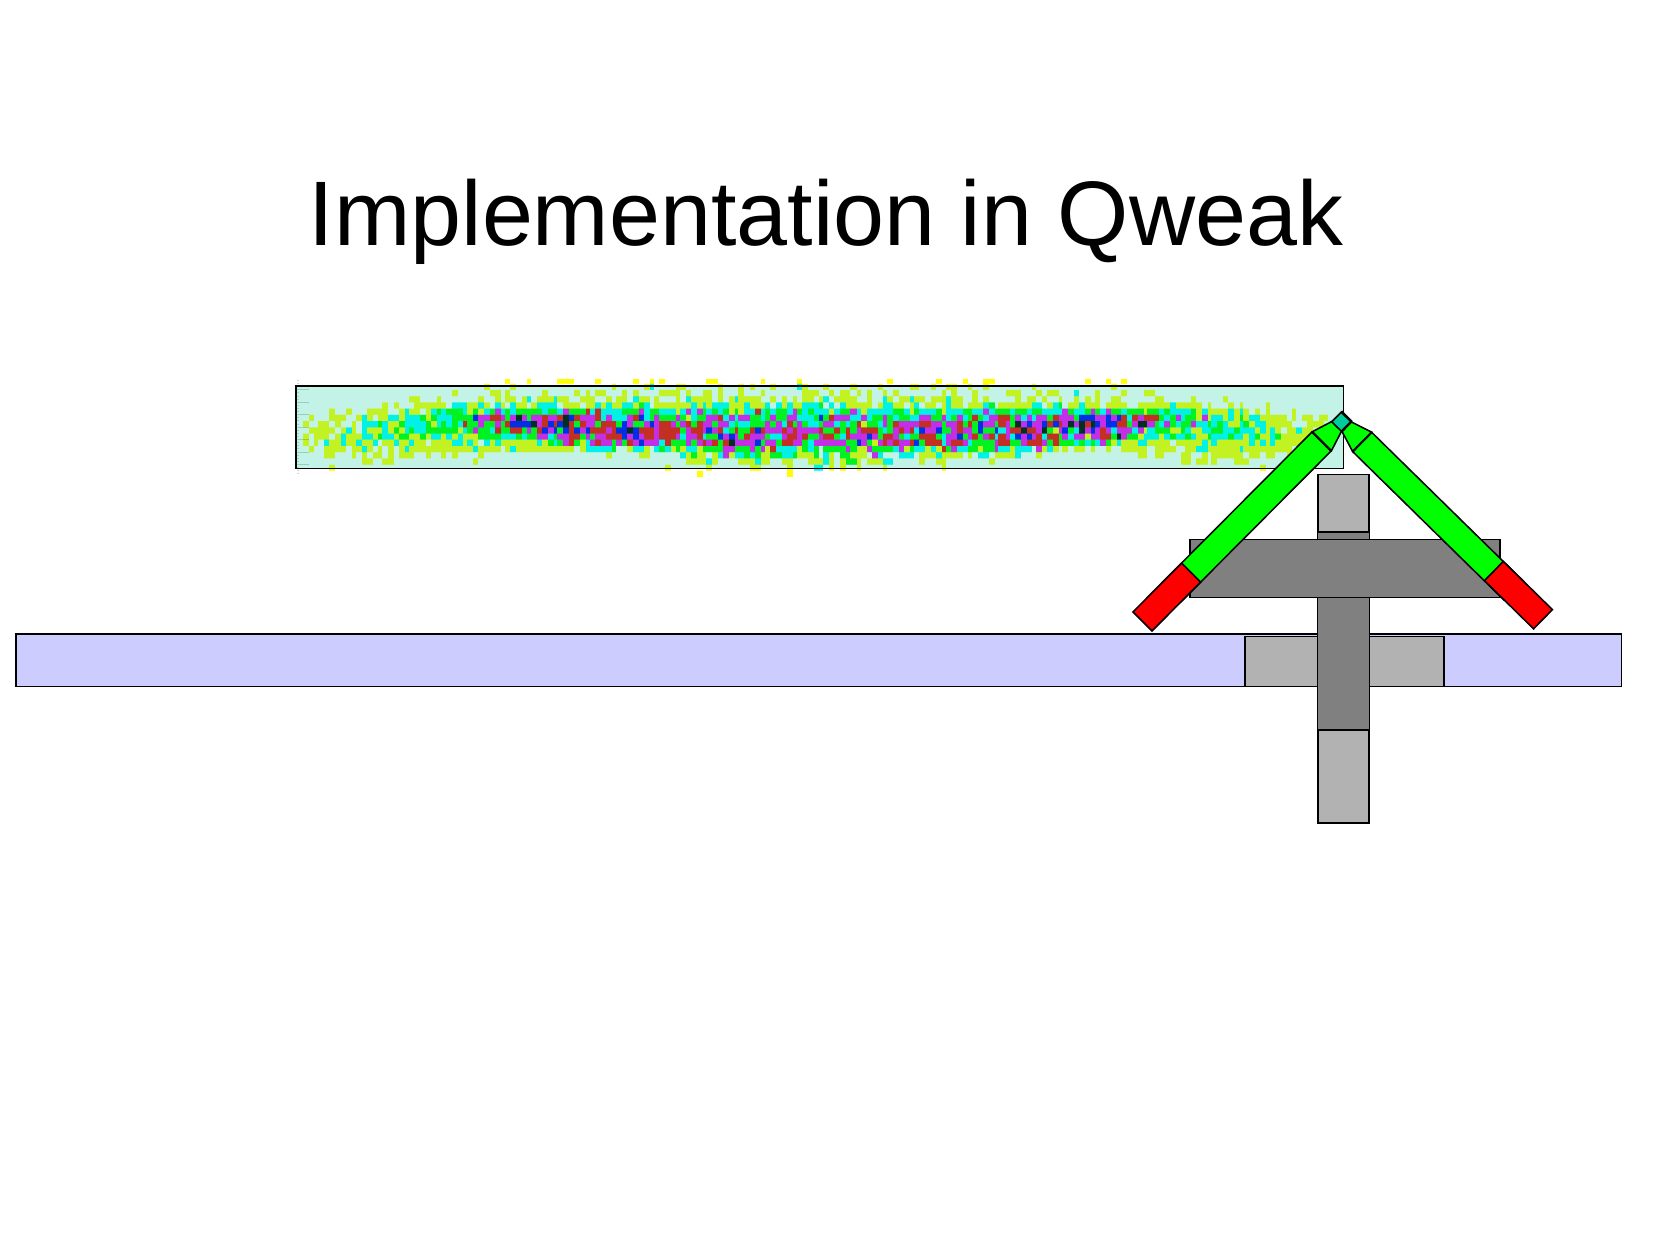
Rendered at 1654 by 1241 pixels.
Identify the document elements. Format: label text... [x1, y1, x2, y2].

text_box Implementation in Qweak [124, 110, 1530, 317]
picture [297, 379, 1344, 385]
text_box [16, 385, 1622, 824]
picture [297, 469, 1274, 477]
picture [1307, 469, 1344, 477]
